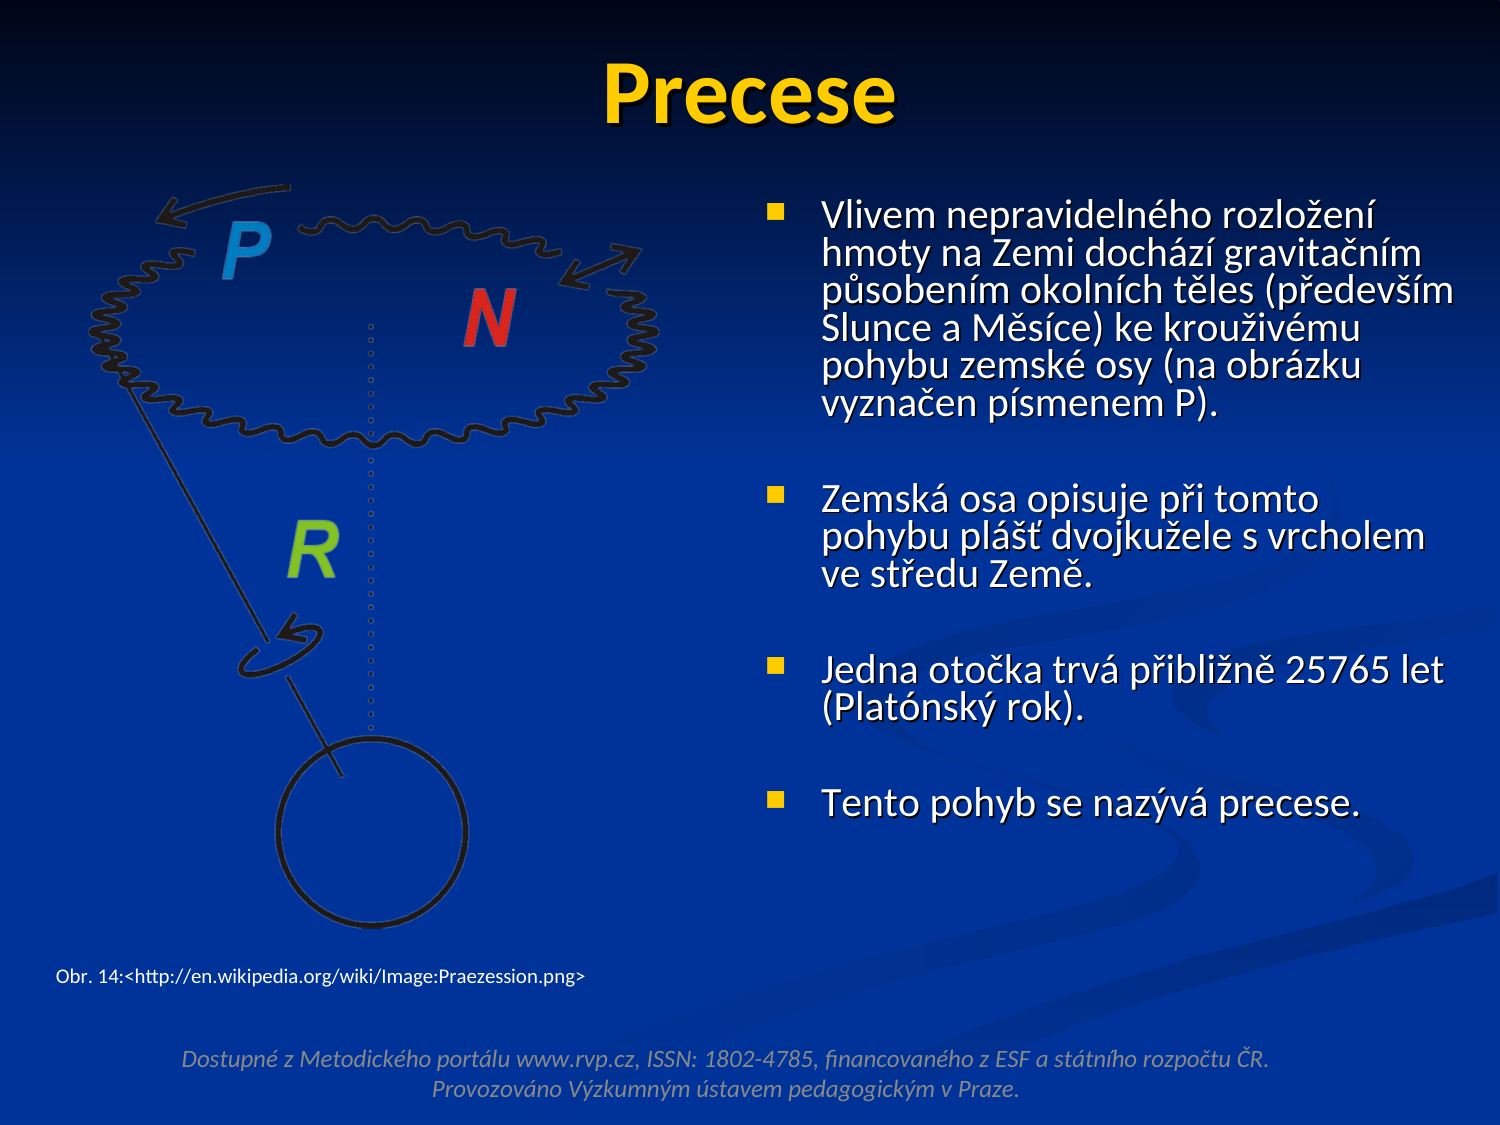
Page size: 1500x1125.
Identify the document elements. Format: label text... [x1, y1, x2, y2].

text_box Dostupné z Metodického portálu www.rvp.cz, ISSN: 1802-4785, financovaného z ESF a státního rozpočtu ČR. Provozováno Výzkumným ústavem pedagogickým v Praze. [105, 1042, 1348, 1103]
list Vlivem nepravidelného rozložení hmoty na Zemi dochází gravitačním působením okolních těles (především Slunce a Měsíce) ke krouživému pohybu zemské osy (na obrázku vyznačen písmenem P). Zemská osa opisuje při tomto pohybu plášť dvojkužele s vrcholem ve středu Země. Jedna otočka trvá přibližně 25765 let (Platónský rok). Tento pohyb se nazývá precese. [750, 190, 1471, 1035]
text_box Obr. 14:<http://en.wikipedia.org/wiki/Image:Praezession.png> [41, 955, 695, 996]
picture [88, 184, 660, 929]
title Precese [75, 7, 1426, 195]
